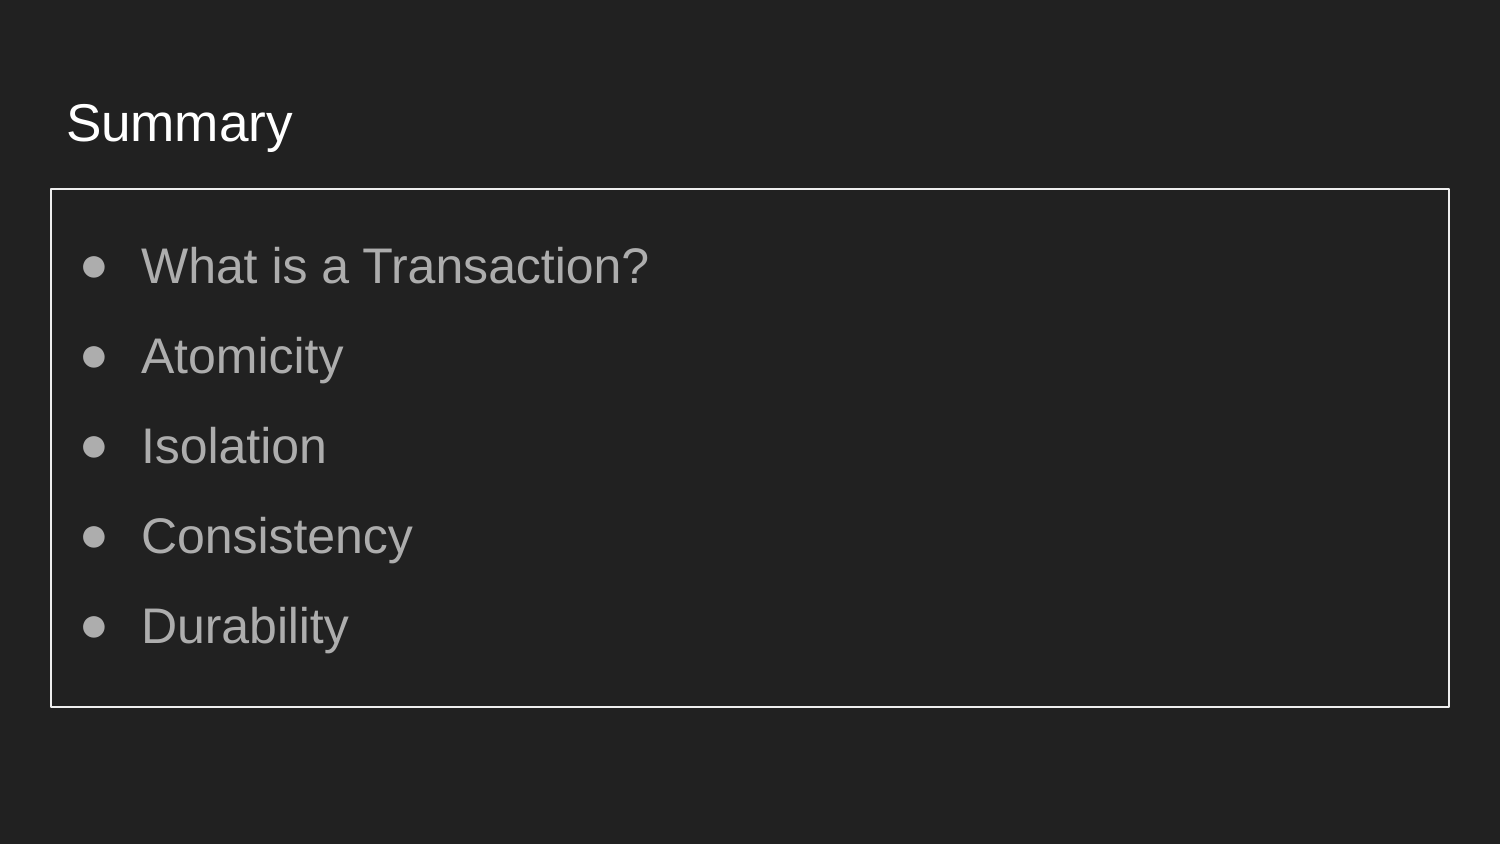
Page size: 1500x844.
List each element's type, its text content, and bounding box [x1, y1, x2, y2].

list What is a Transaction? Atomicity Isolation Consistency Durability [51, 189, 1449, 708]
title Summary [51, 72, 1449, 167]
